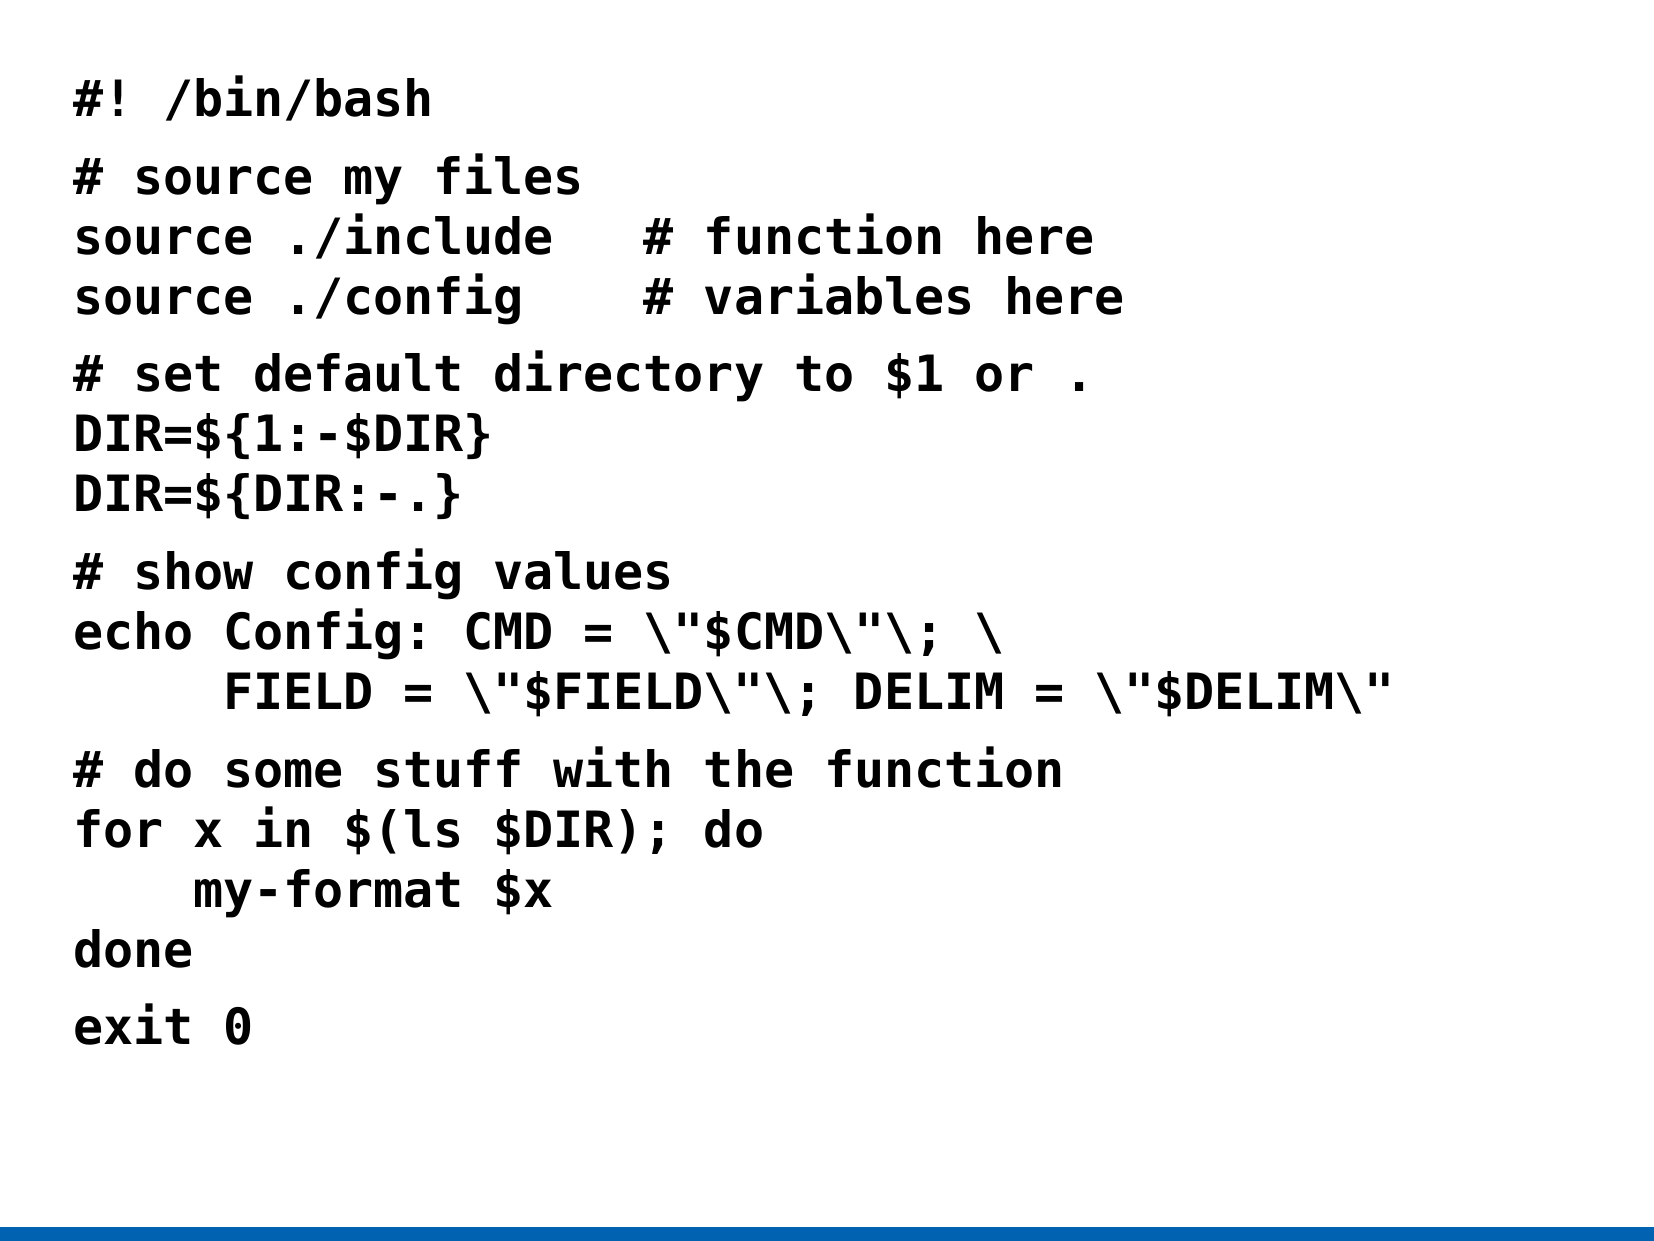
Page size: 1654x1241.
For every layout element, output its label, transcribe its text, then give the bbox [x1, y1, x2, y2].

text_box #! /bin/bash # source my files source ./include # function here source ./config # variables here # set default directory to $1 or . DIR=${1:-$DIR} DIR=${DIR:-.} # show config values echo Config: CMD = \"$CMD\"\; \ FIELD = \"$FIELD\"\; DELIM = \"$DELIM\" # do some stuff with the function for x in $(ls $DIR); do my-format $x done exit 0 [59, 59, 1595, 1063]
